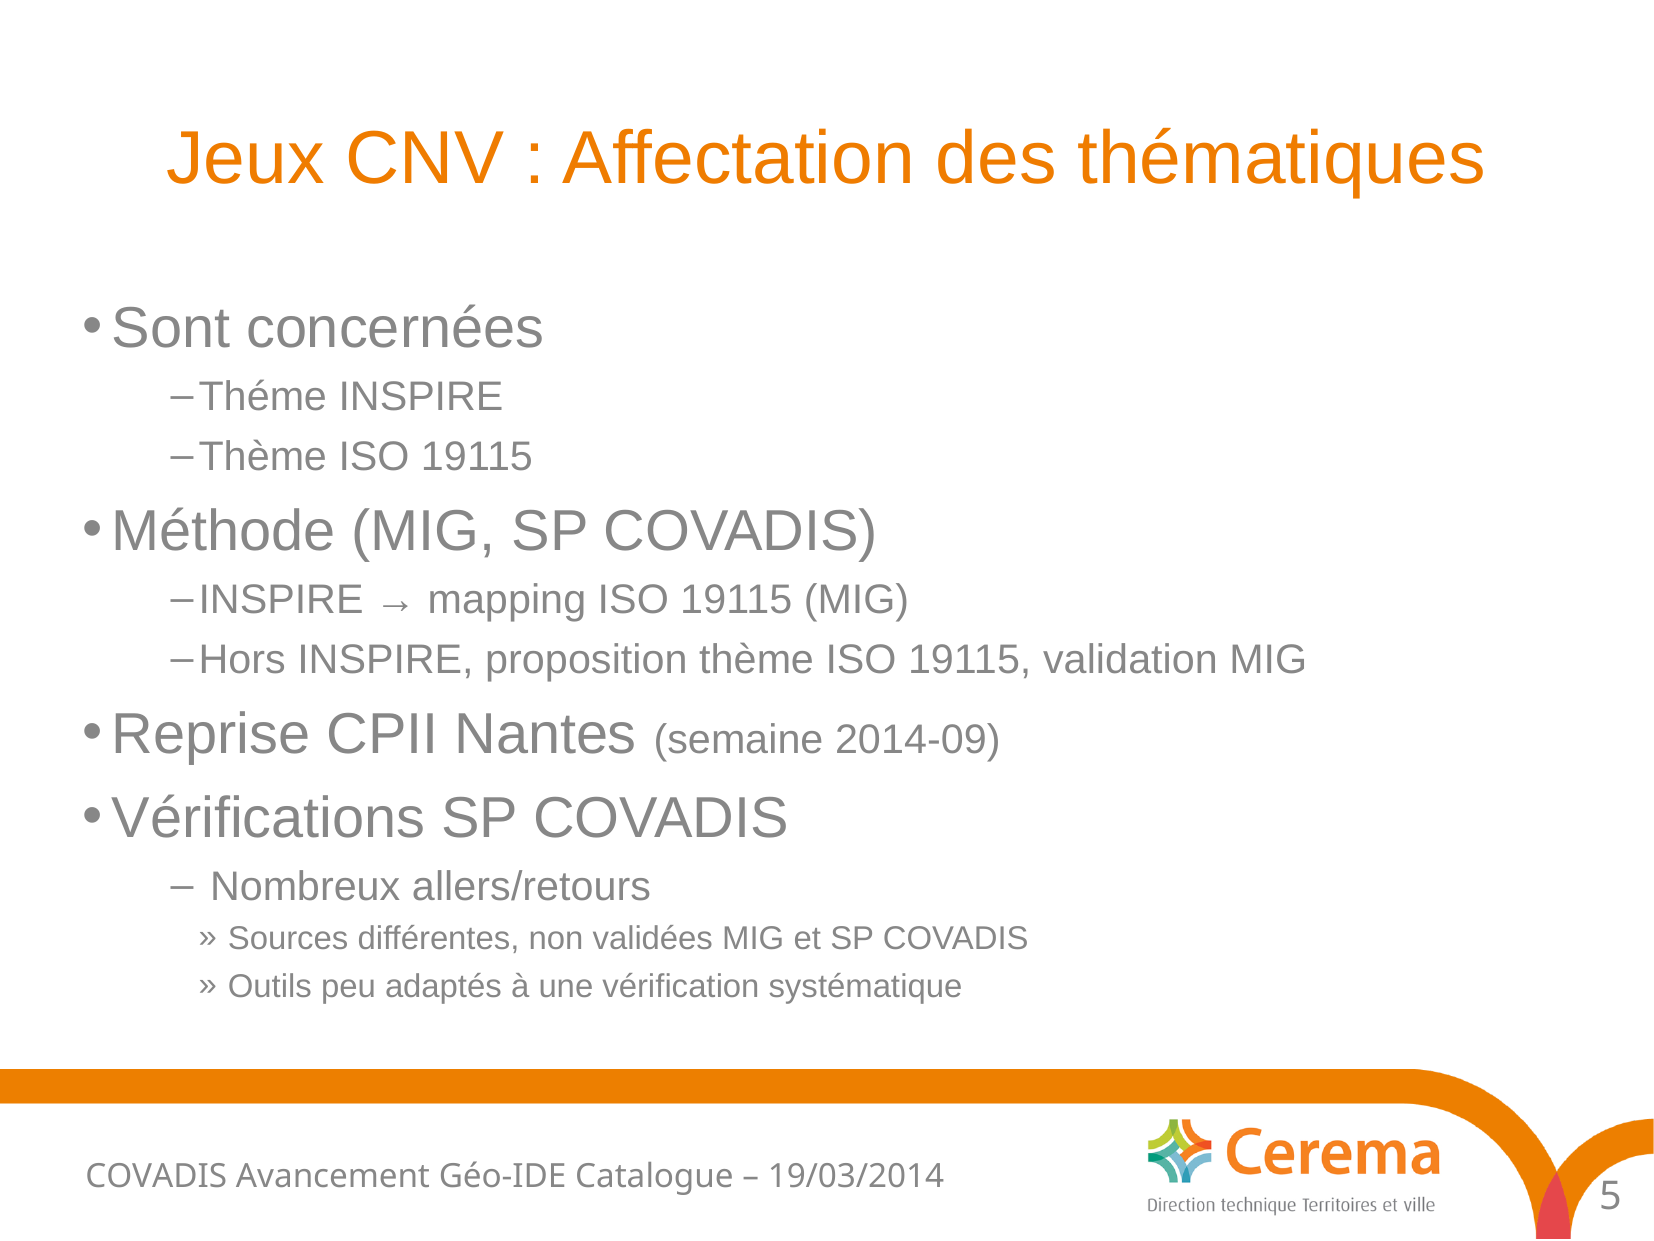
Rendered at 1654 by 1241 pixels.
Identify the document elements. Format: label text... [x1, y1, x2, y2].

picture [0, 1069, 1654, 1239]
list Sont concernées Théme INSPIRE Thème ISO 19115 Méthode (MIG, SP COVADIS) INSPIRE → mapping ISO 19115 (MIG) Hors INSPIRE, proposition thème ISO 19115, validation MIG Reprise CPII Nantes (semaine 2014-09) Vérifications SP COVADIS Nombreux allers/retours Sources différentes, non validées MIG et SP COVADIS Outils peu adaptés à une vérification systématique [82, 290, 1538, 1010]
title Jeux CNV : Affectation des thématiques [82, 49, 1571, 257]
